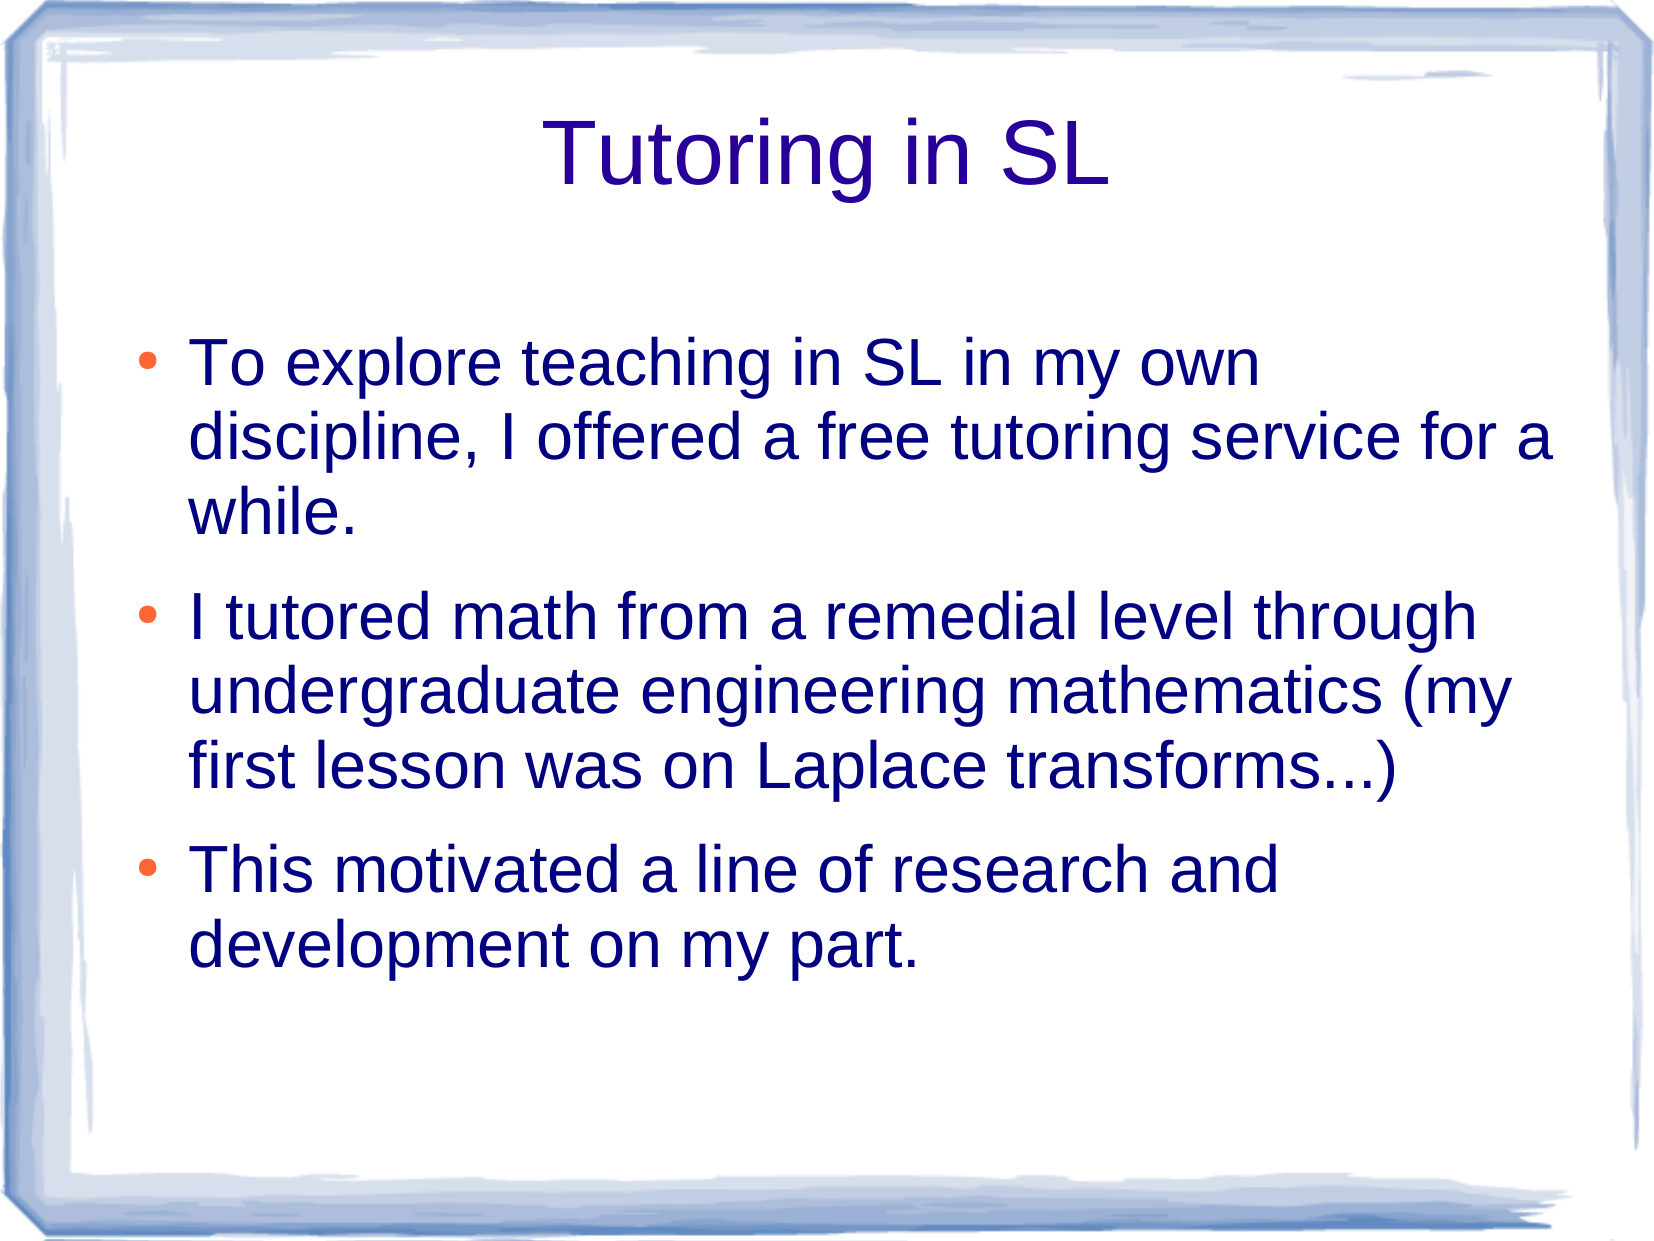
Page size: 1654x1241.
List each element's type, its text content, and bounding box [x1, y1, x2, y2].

list To explore teaching in SL in my own discipline, I offered a free tutoring service for a while. I tutored math from a remedial level through undergraduate engineering mathematics (my first lesson was on Laplace transforms...) This motivated a line of research and development on my part. [118, 324, 1571, 1087]
title Tutoring in SL [82, 49, 1571, 257]
picture [0, 0, 1654, 1241]
